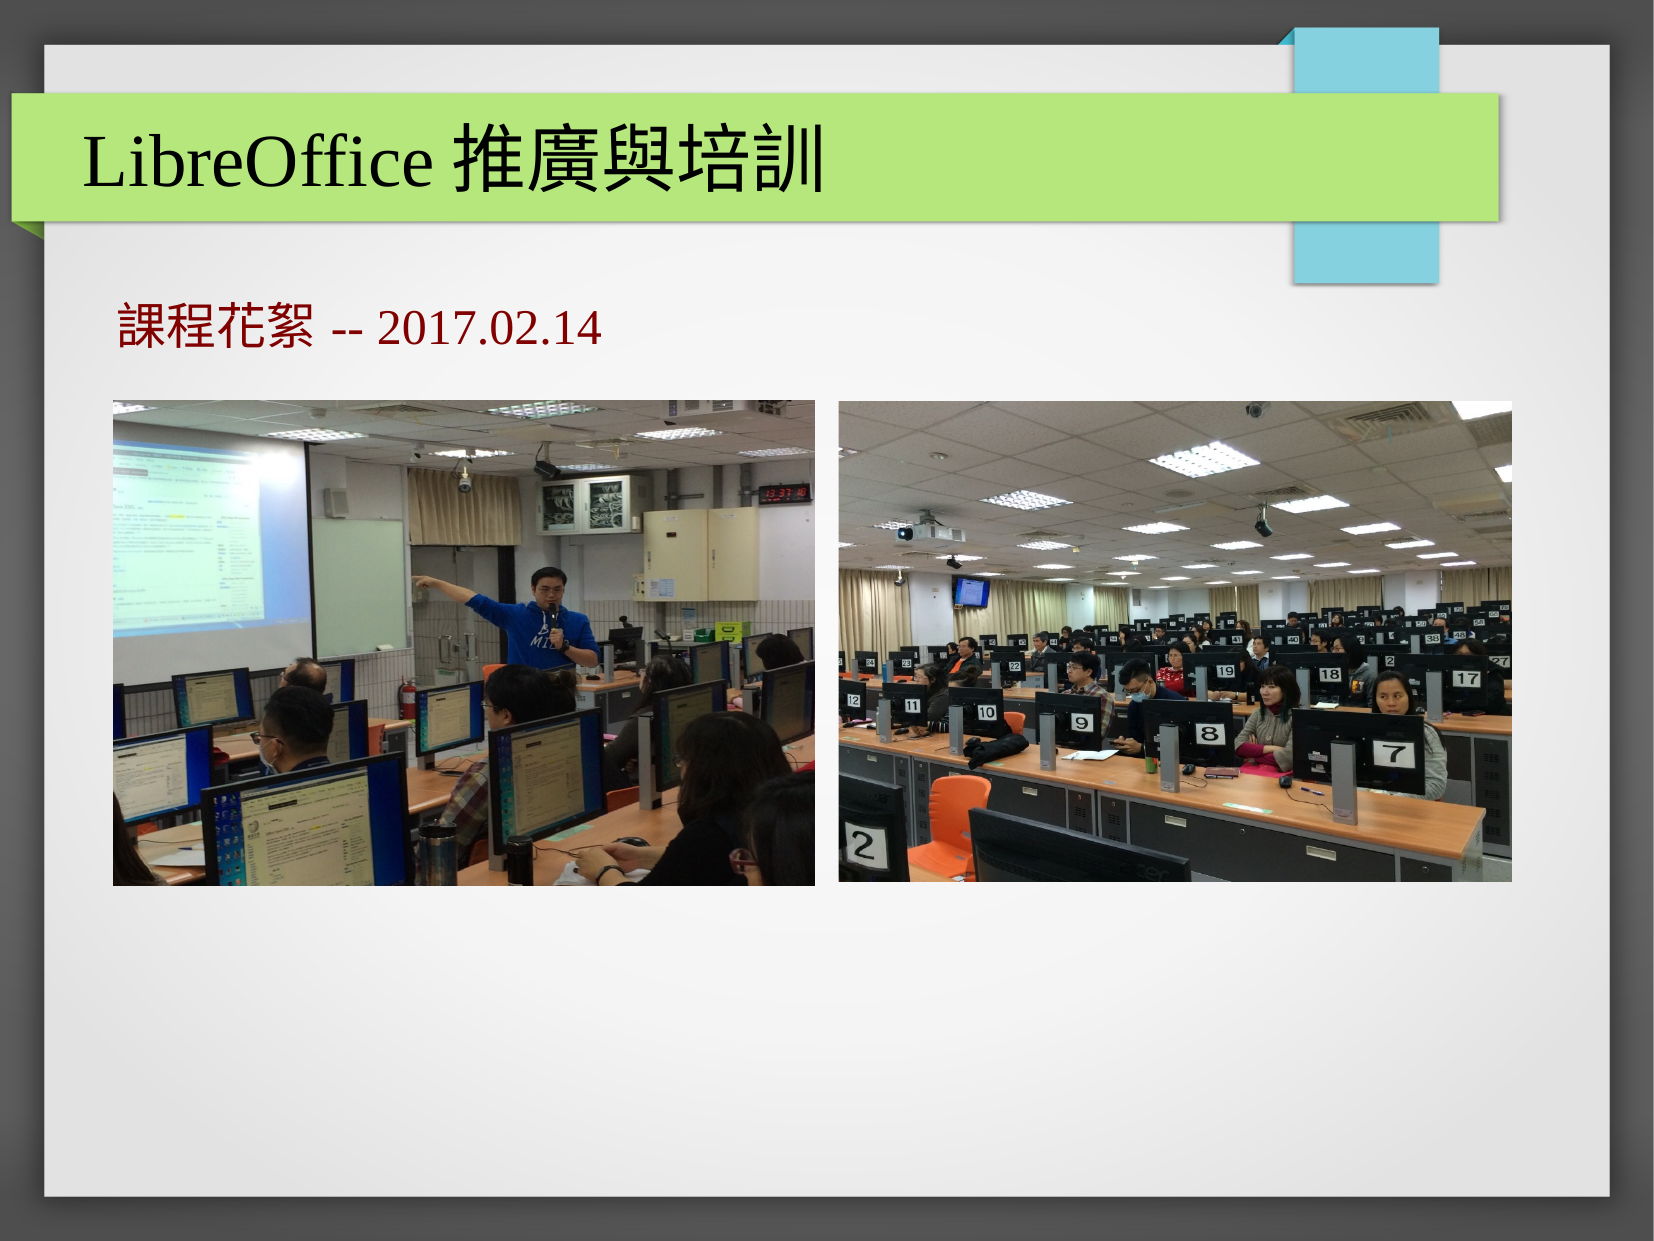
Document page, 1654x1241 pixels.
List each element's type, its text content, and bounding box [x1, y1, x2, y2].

title LibreOffice推廣與培訓 [82, 94, 1264, 213]
picture [0, 0, 1654, 1241]
text_box 課程花絮-- 2017.02.14 [101, 279, 615, 355]
